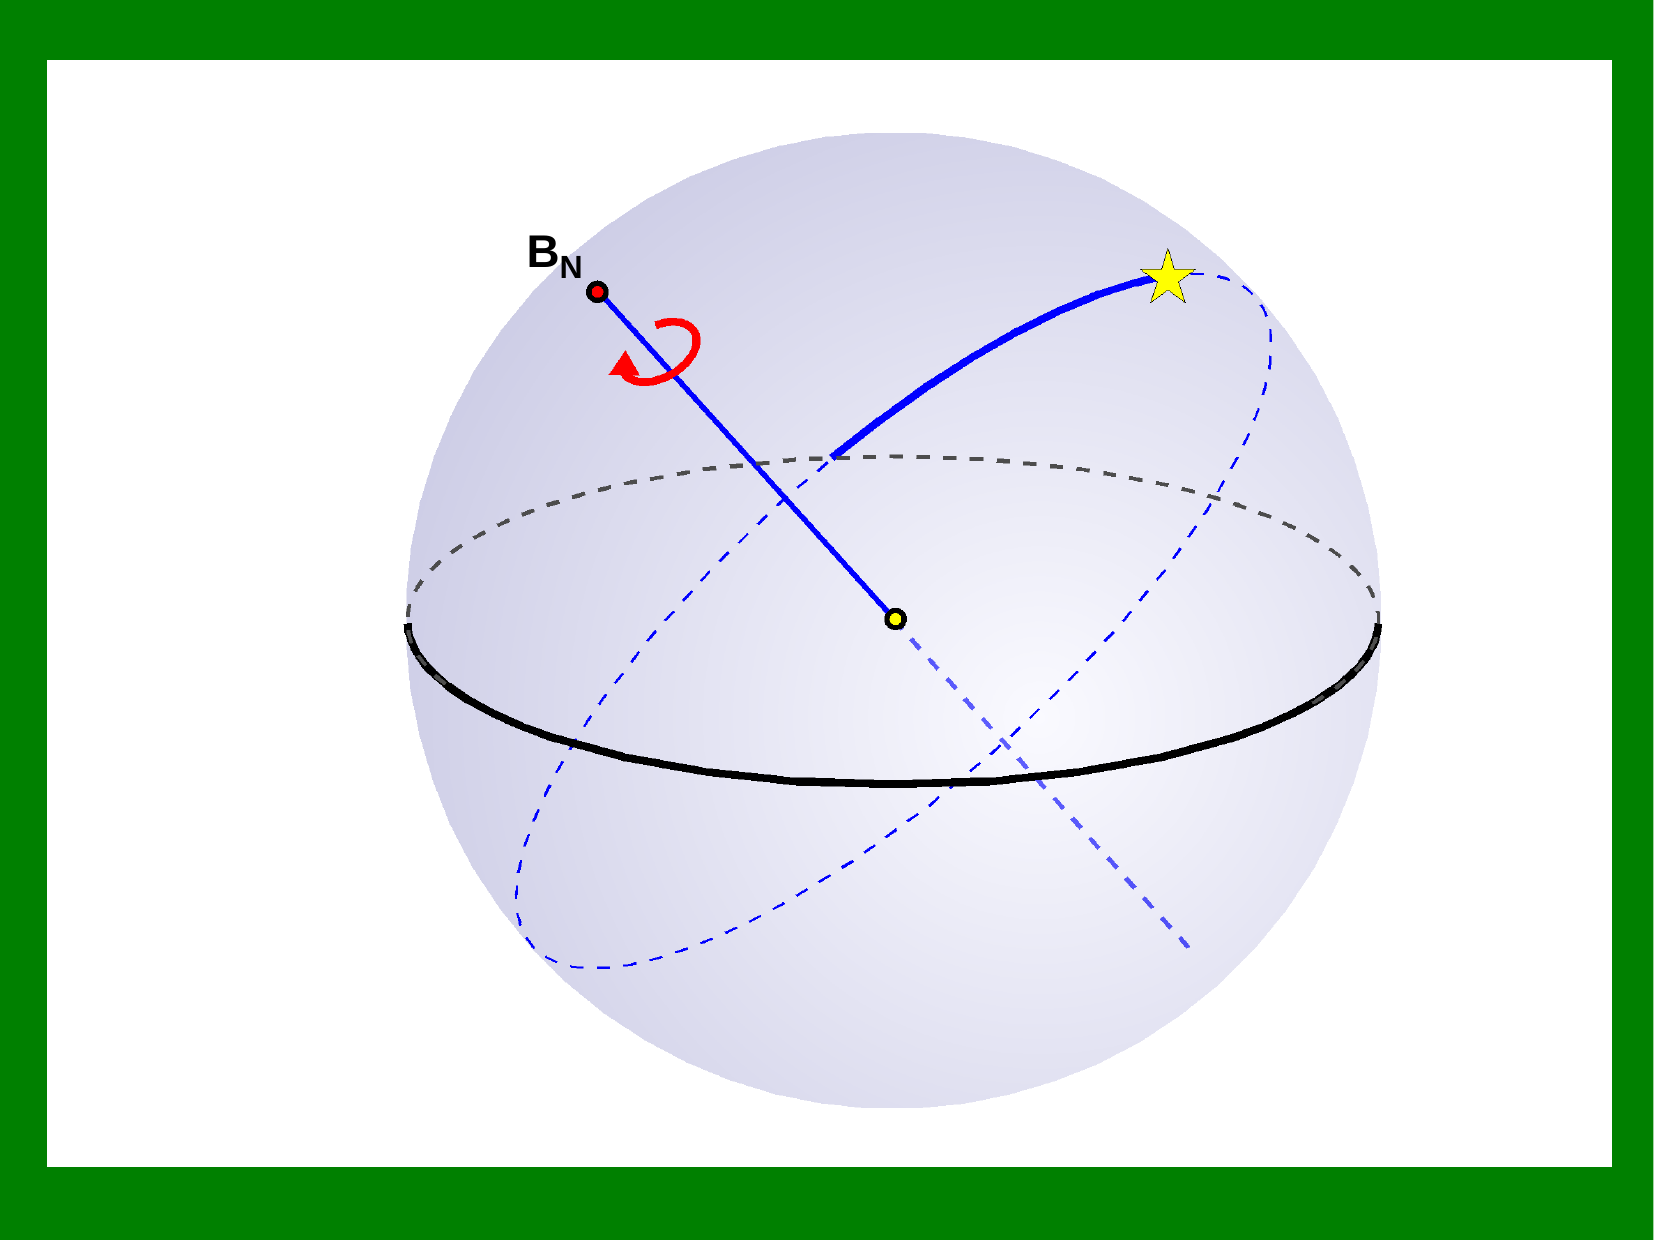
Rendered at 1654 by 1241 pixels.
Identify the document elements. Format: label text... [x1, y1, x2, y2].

text_box BN [511, 218, 598, 293]
picture [47, 60, 1612, 1168]
